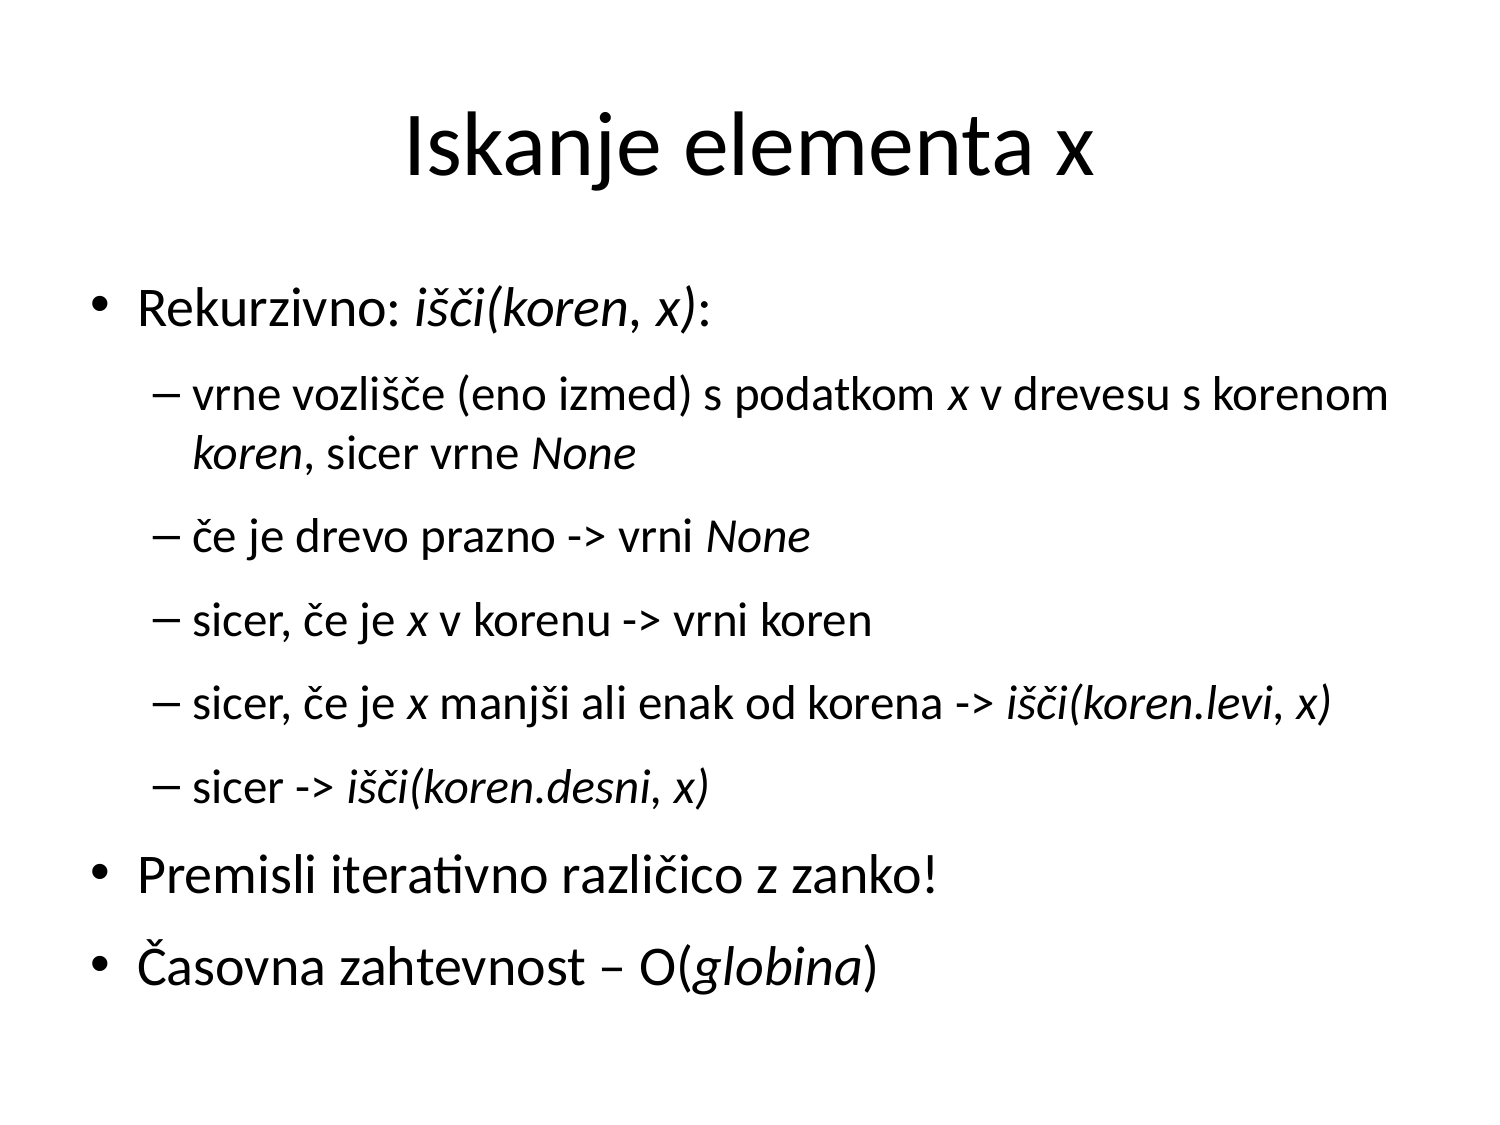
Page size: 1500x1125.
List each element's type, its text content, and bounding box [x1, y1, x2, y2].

title Iskanje elementa x [75, 45, 1425, 233]
list Rekurzivno: išči(koren, x): vrne vozlišče (eno izmed) s podatkom x v drevesu s korenom koren, sicer vrne None če je drevo prazno -> vrni None sicer, če je x v korenu -> vrni koren sicer, če je x manjši ali enak od korena -> išči(koren.levi, x) sicer -> išči(koren.desni, x) Premisli iterativno različico z zanko! Časovna zahtevnost – O(globina) [75, 262, 1425, 1005]
